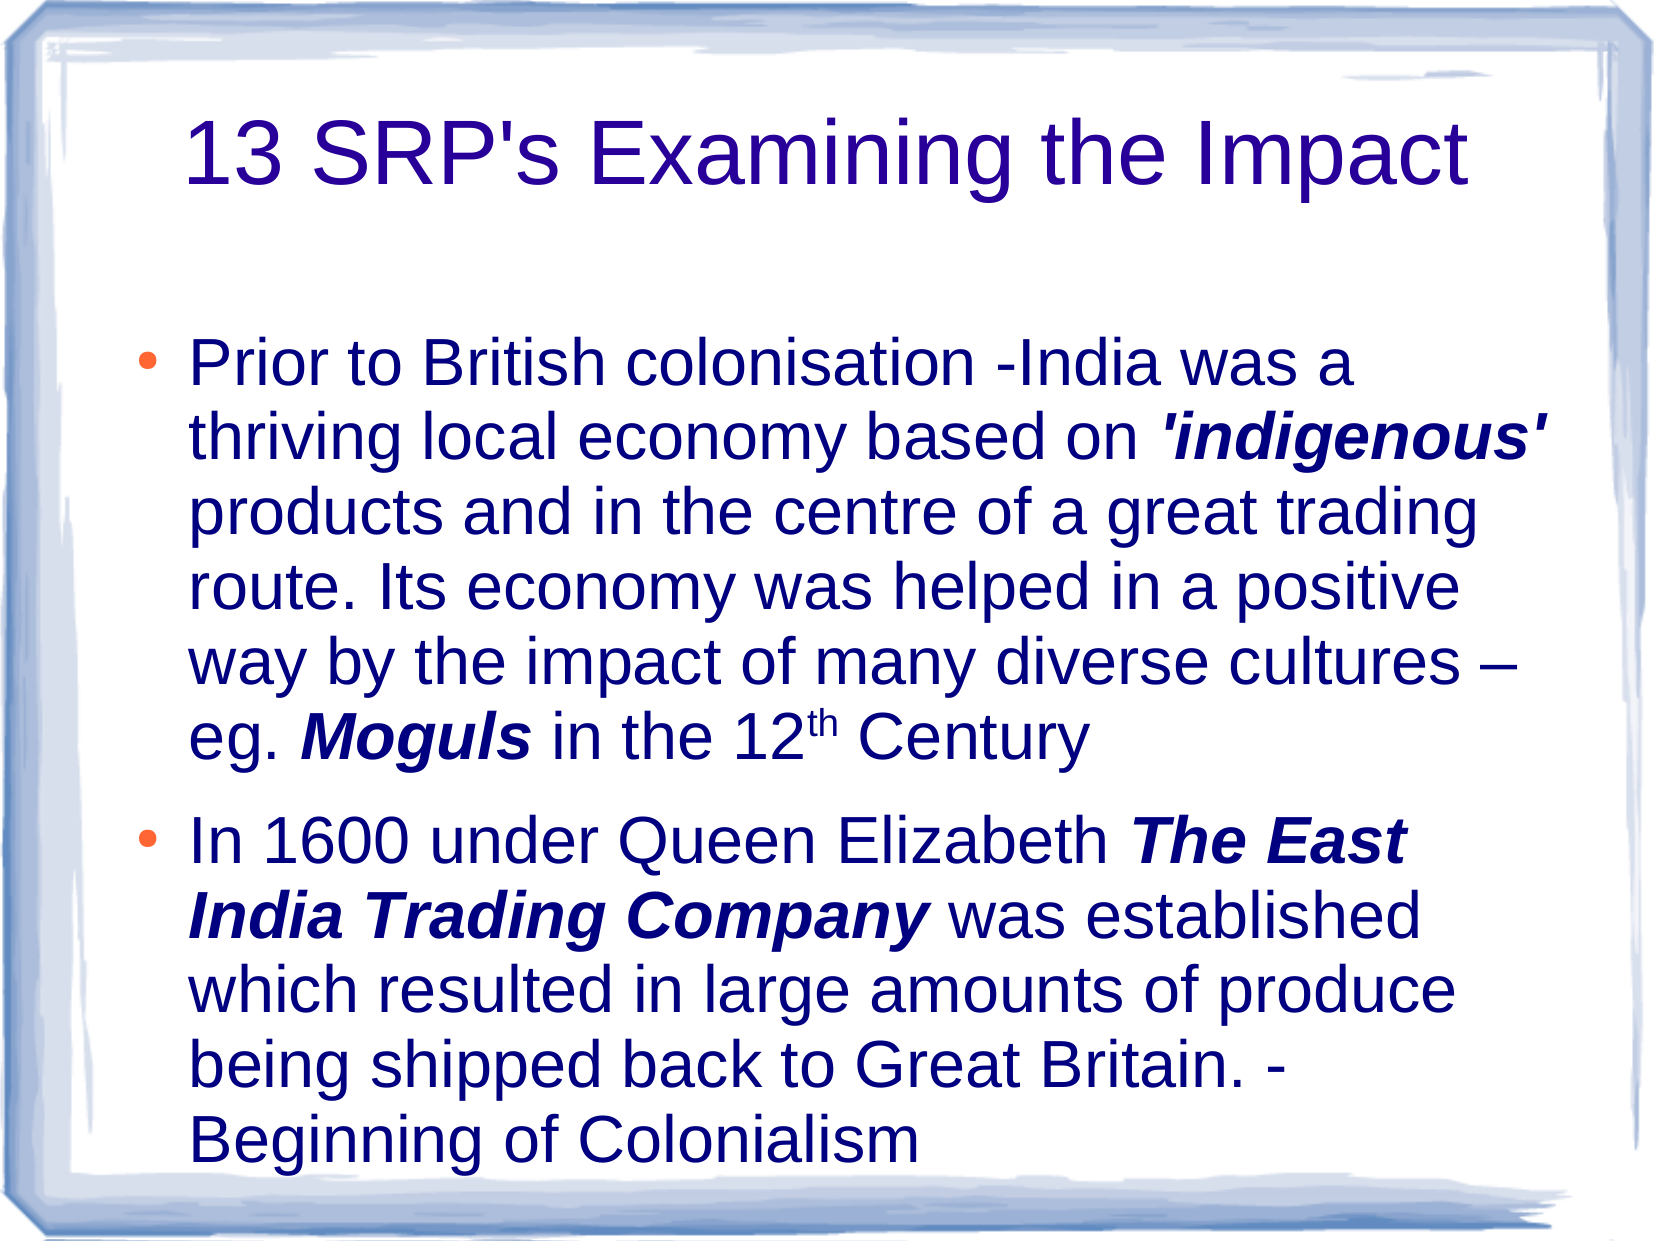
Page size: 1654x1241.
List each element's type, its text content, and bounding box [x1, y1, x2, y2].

list Prior to British colonisation -India was a thriving local economy based on 'indigenous' products and in the centre of a great trading route. Its economy was helped in a positive way by the impact of many diverse cultures – eg. Moguls in the 12th Century In 1600 under Queen Elizabeth The East India Trading Company was established which resulted in large amounts of produce being shipped back to Great Britain. - Beginning of Colonialism [118, 324, 1571, 1180]
title 13 SRP's Examining the Impact [82, 56, 1571, 250]
picture [0, 0, 1654, 1241]
